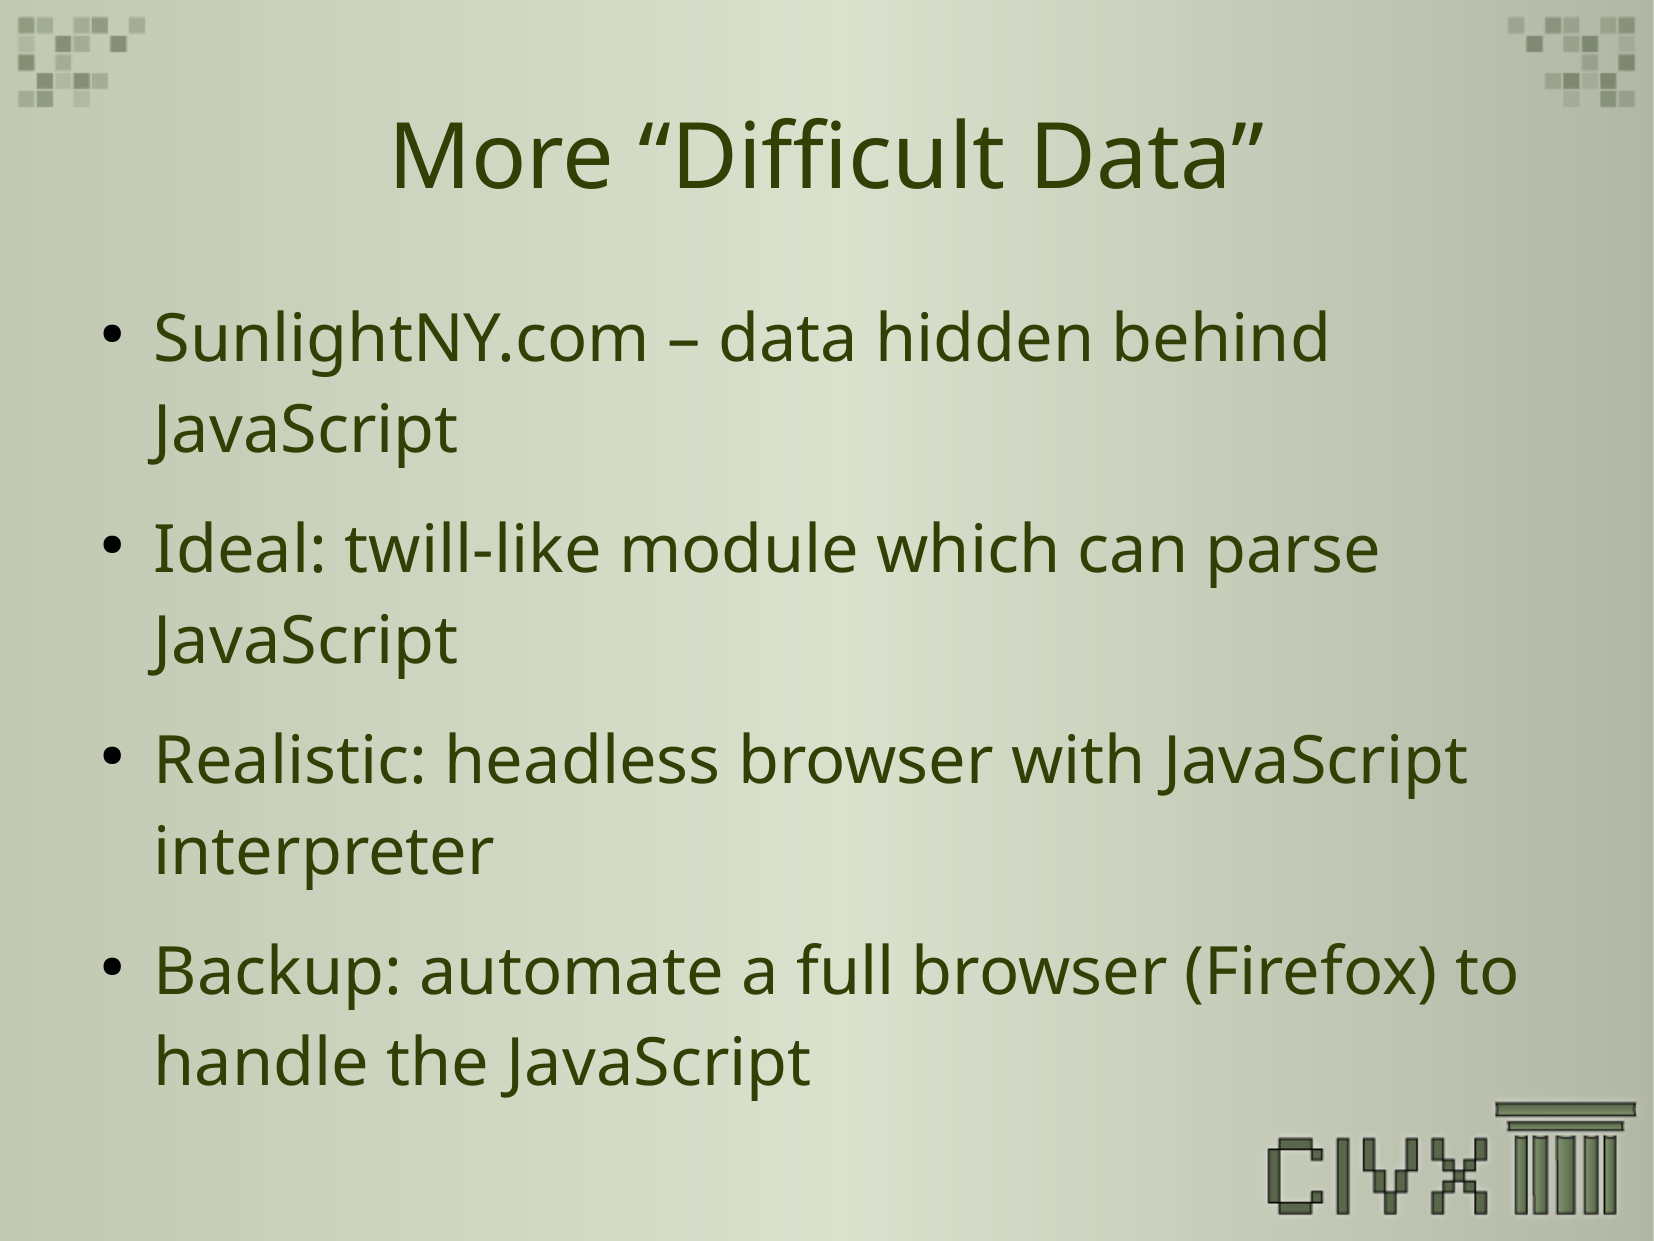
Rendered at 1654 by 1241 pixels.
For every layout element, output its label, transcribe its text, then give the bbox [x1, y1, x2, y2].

title More “Difficult Data” [82, 56, 1571, 250]
picture [0, 0, 1654, 1241]
list SunlightNY.com – data hidden behind JavaScript Ideal: twill-like module which can parse JavaScript Realistic: headless browser with JavaScript interpreter Backup: automate a full browser (Firefox) to handle the JavaScript [82, 290, 1571, 1094]
